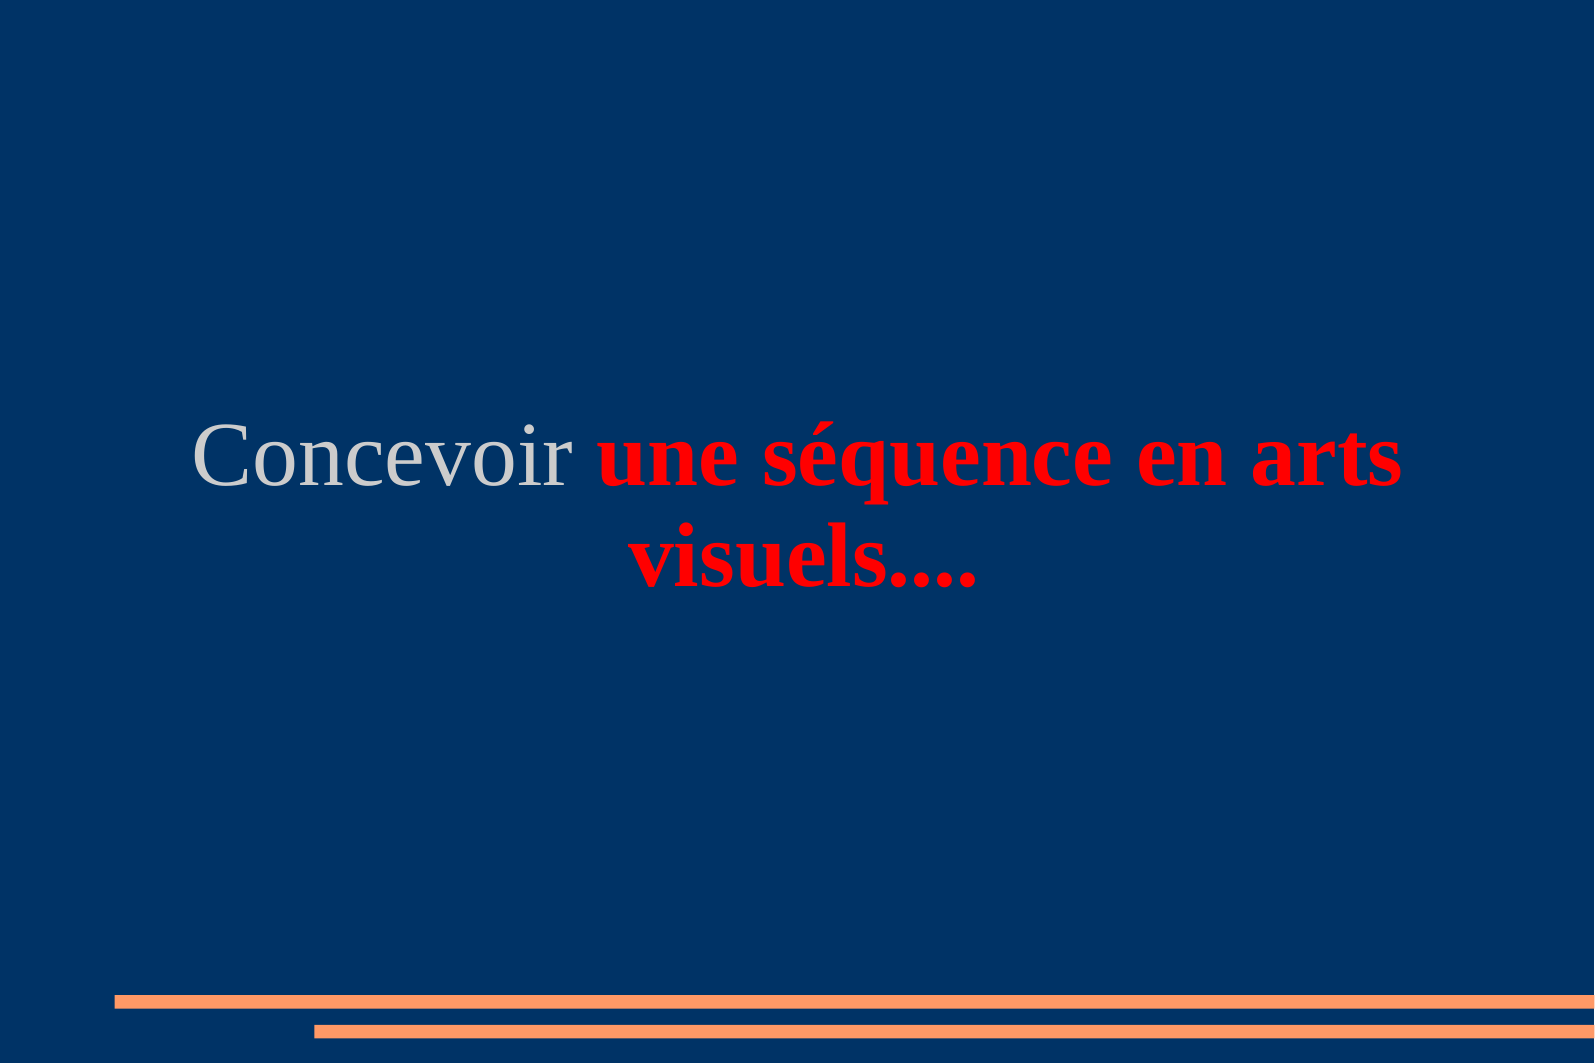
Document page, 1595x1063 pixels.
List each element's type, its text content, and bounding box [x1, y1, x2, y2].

subtitle Concevoir une séquence en arts visuels.... [117, 39, 1479, 971]
